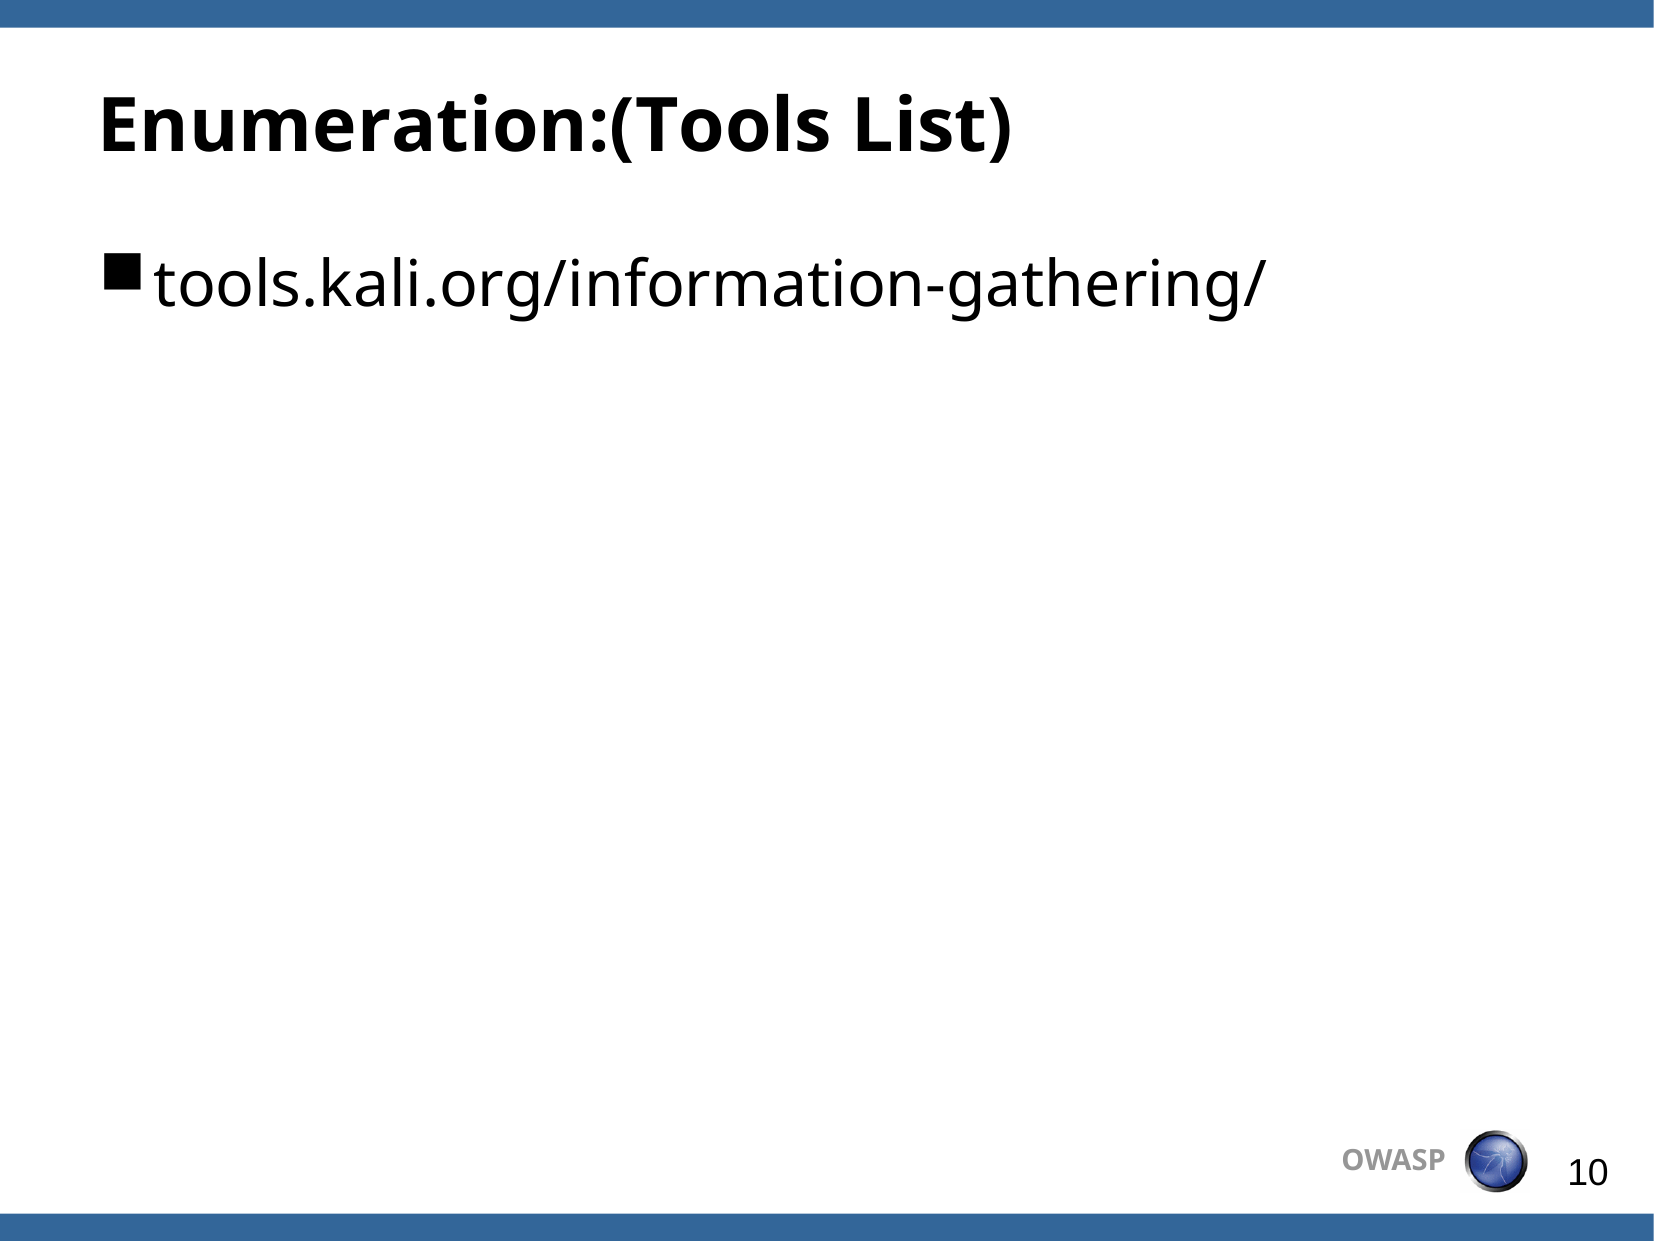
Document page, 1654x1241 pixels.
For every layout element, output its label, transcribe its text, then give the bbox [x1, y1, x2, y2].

list tools.kali.org/information-gathering/ [82, 234, 1571, 1108]
title Enumeration:(Tools List) [82, 35, 1571, 207]
picture [1460, 1129, 1530, 1193]
